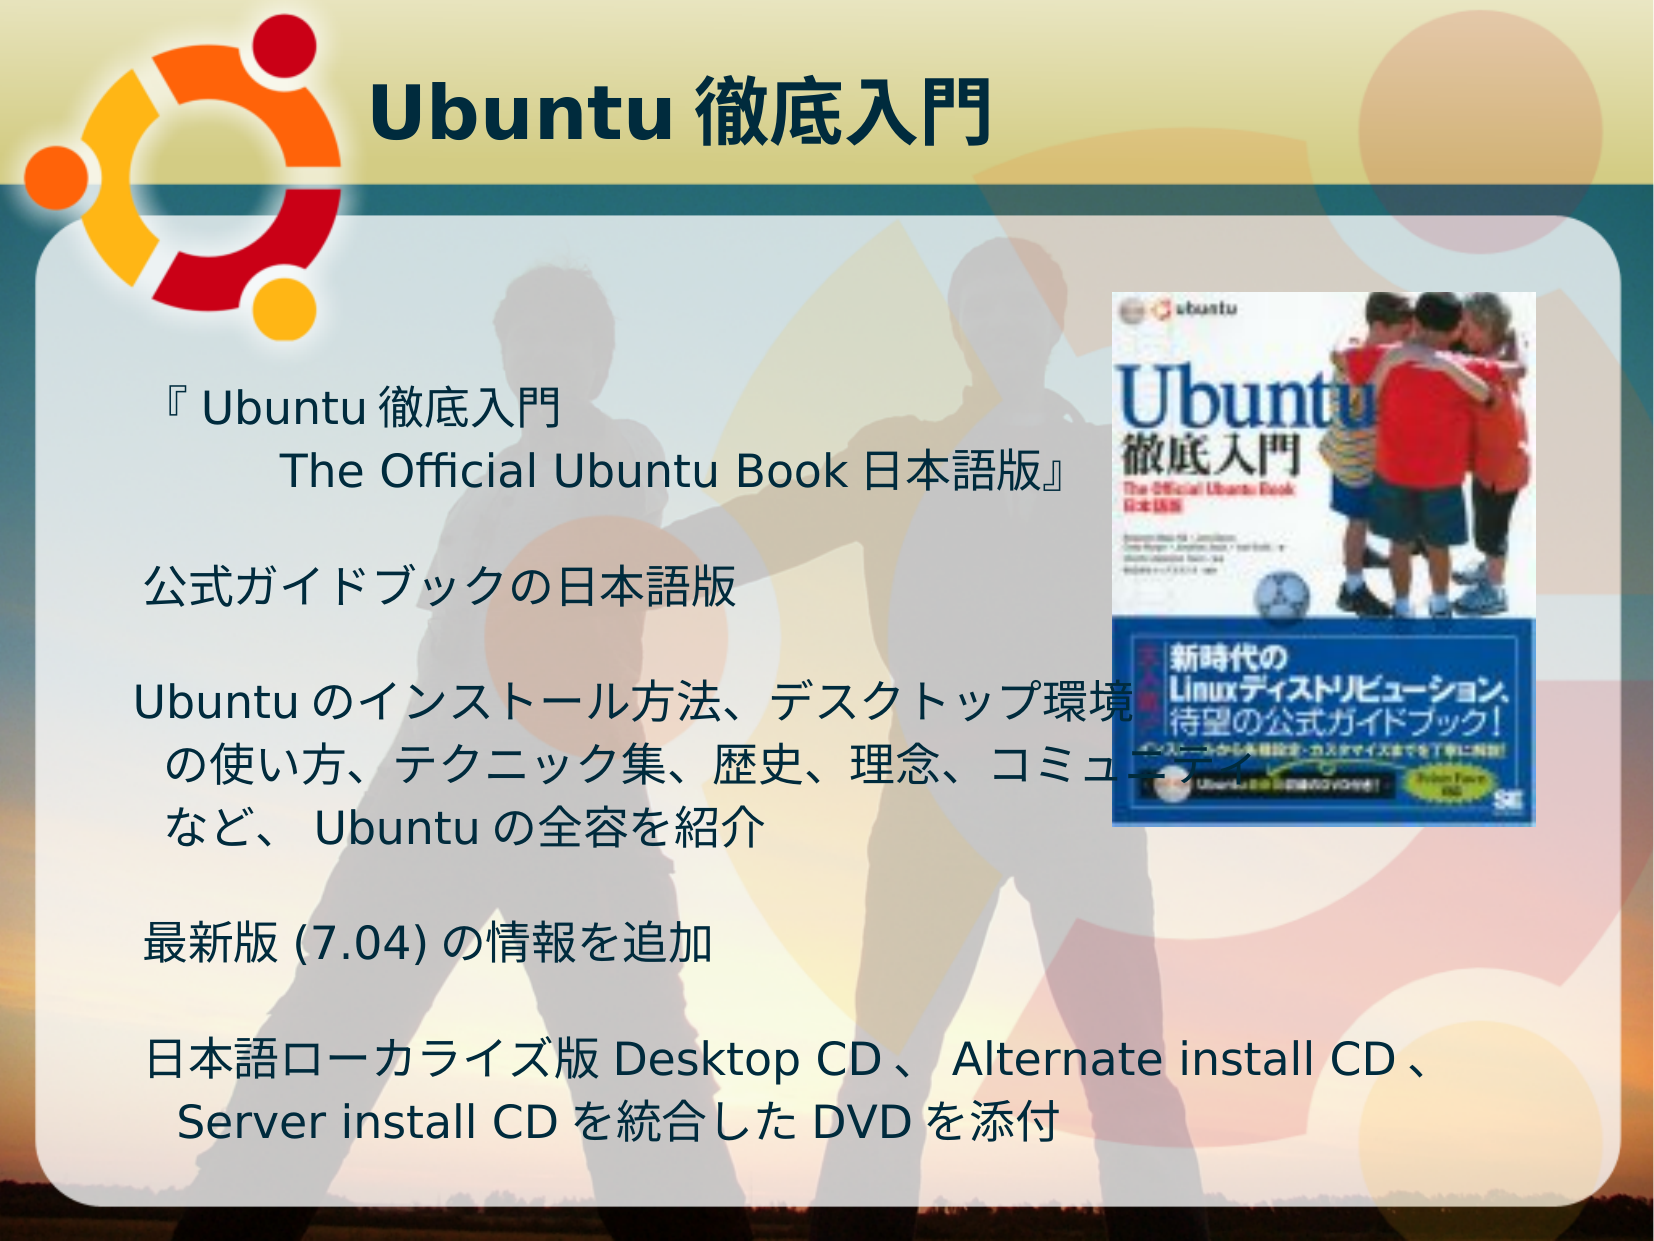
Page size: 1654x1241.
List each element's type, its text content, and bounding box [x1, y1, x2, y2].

picture [0, 0, 1654, 1241]
text_box Ubuntu徹底入門 [366, 59, 1625, 152]
text_box 『Ubuntu徹底入門 The Official Ubuntu Book日本語版』 公式ガイドブックの日本語版 Ubuntuのインストール方法、デスクトップ環境 の使い方、テクニック集、歴史、理念、コミュニティ など、Ubuntuの全容を紹介 最新版(7.04)の情報を追加 日本語ローカライズ版Desktop CD、Alternate install CD、 Server install CDを統合したDVDを添付 [118, 375, 1536, 1153]
